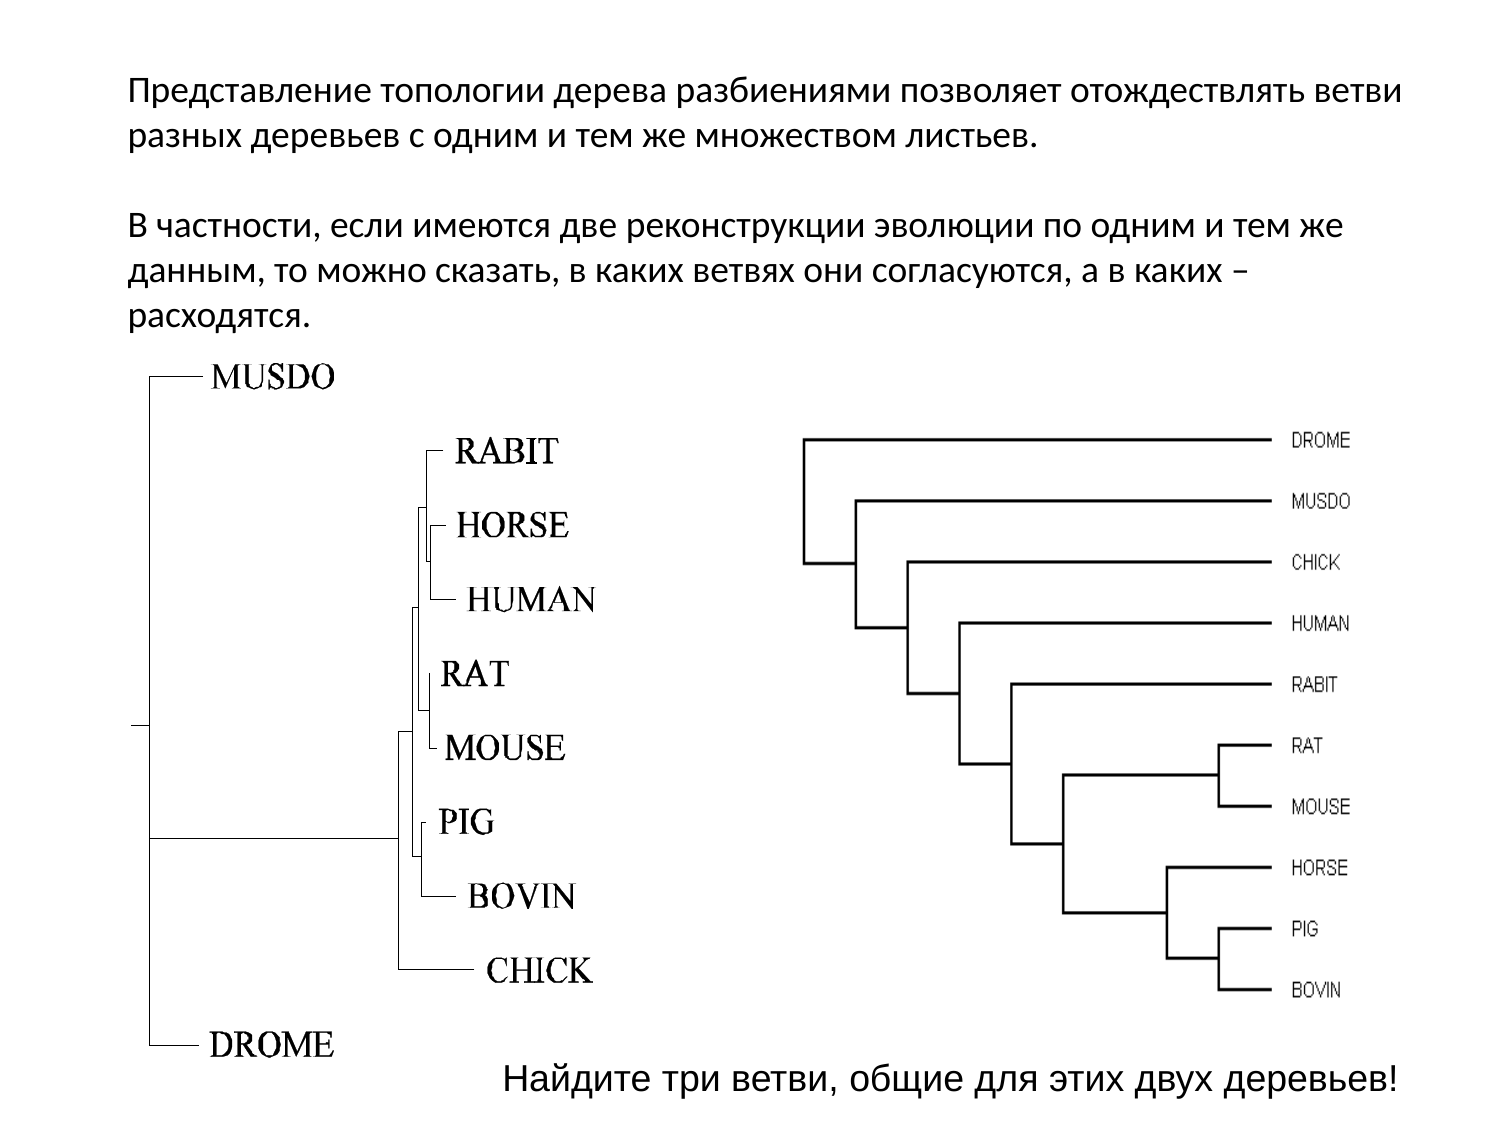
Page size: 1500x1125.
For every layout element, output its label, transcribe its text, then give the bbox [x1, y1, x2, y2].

picture [80, 267, 697, 1125]
text_box Представление топологии дерева разбиениями позволяет отождествлять ветви разных деревьев с одним и тем же множеством листьев. В частности, если имеются две реконструкции эволюции по одним и тем же данным, то можно сказать, в каких ветвях они согласуются, а в каких – расходятся. [112, 49, 1425, 343]
picture [786, 408, 1367, 1025]
text_box Найдите три ветви, общие для этих двух деревьев! [487, 1050, 1500, 1107]
